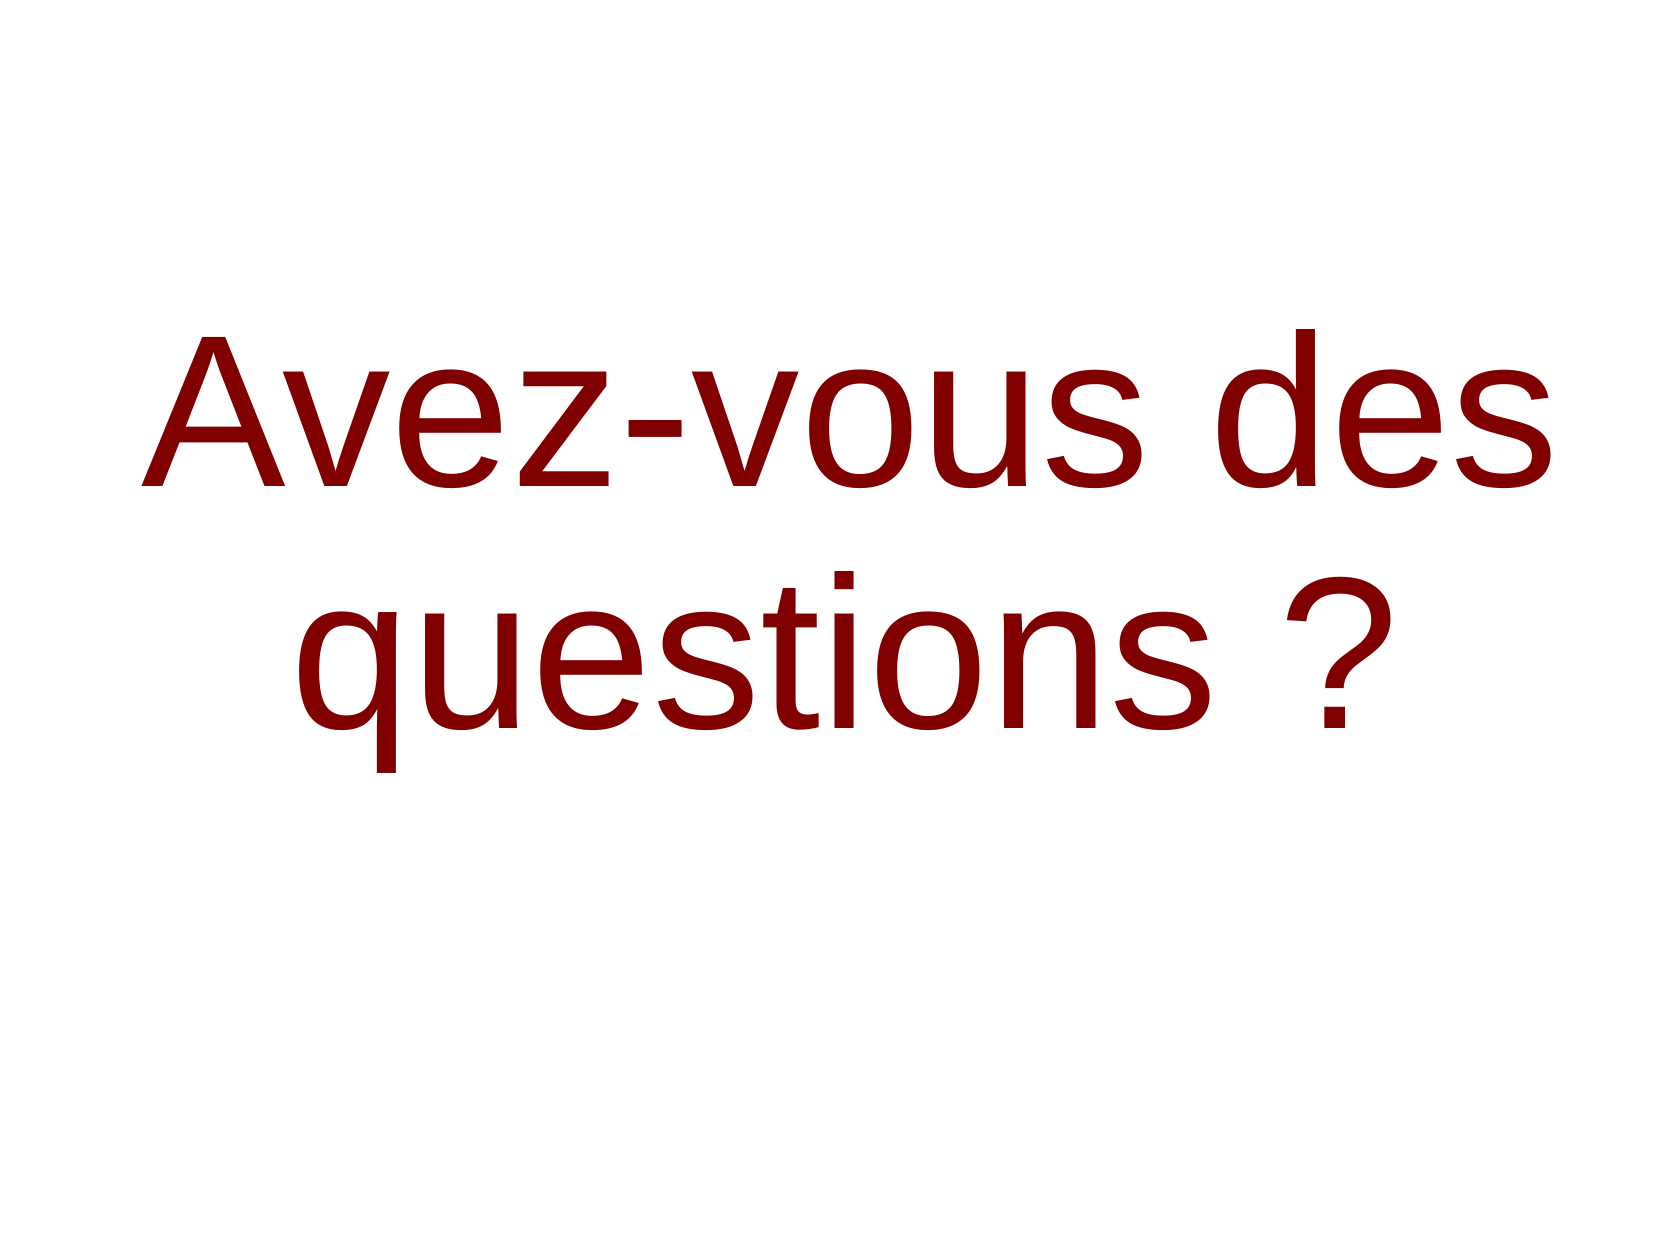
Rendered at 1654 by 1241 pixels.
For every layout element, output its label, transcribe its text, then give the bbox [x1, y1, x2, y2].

list Avez-vous des questions ? [82, 290, 1571, 1010]
